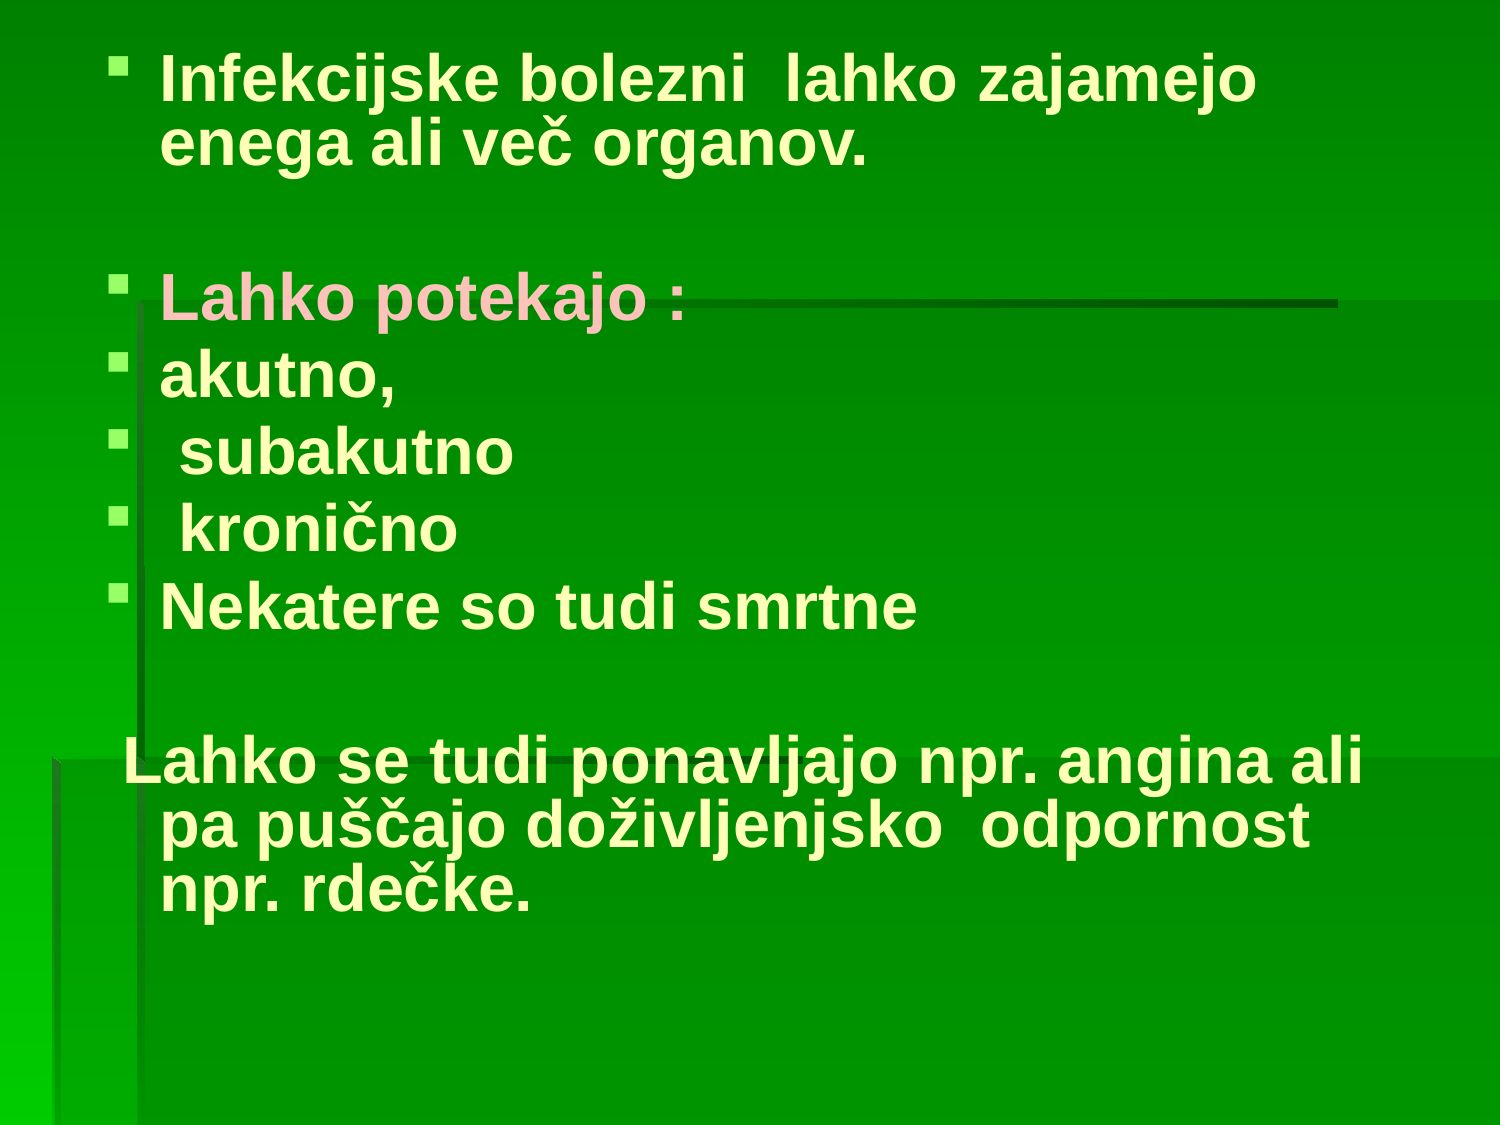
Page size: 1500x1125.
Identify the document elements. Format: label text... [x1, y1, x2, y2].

list Infekcijske bolezni lahko zajamejo enega ali več organov. Lahko potekajo : akutno, subakutno kronično Nekatere so tudi smrtne Lahko se tudi ponavljajo npr. angina ali pa puščajo doživljenjsko odpornost npr. rdečke. [88, 42, 1403, 766]
